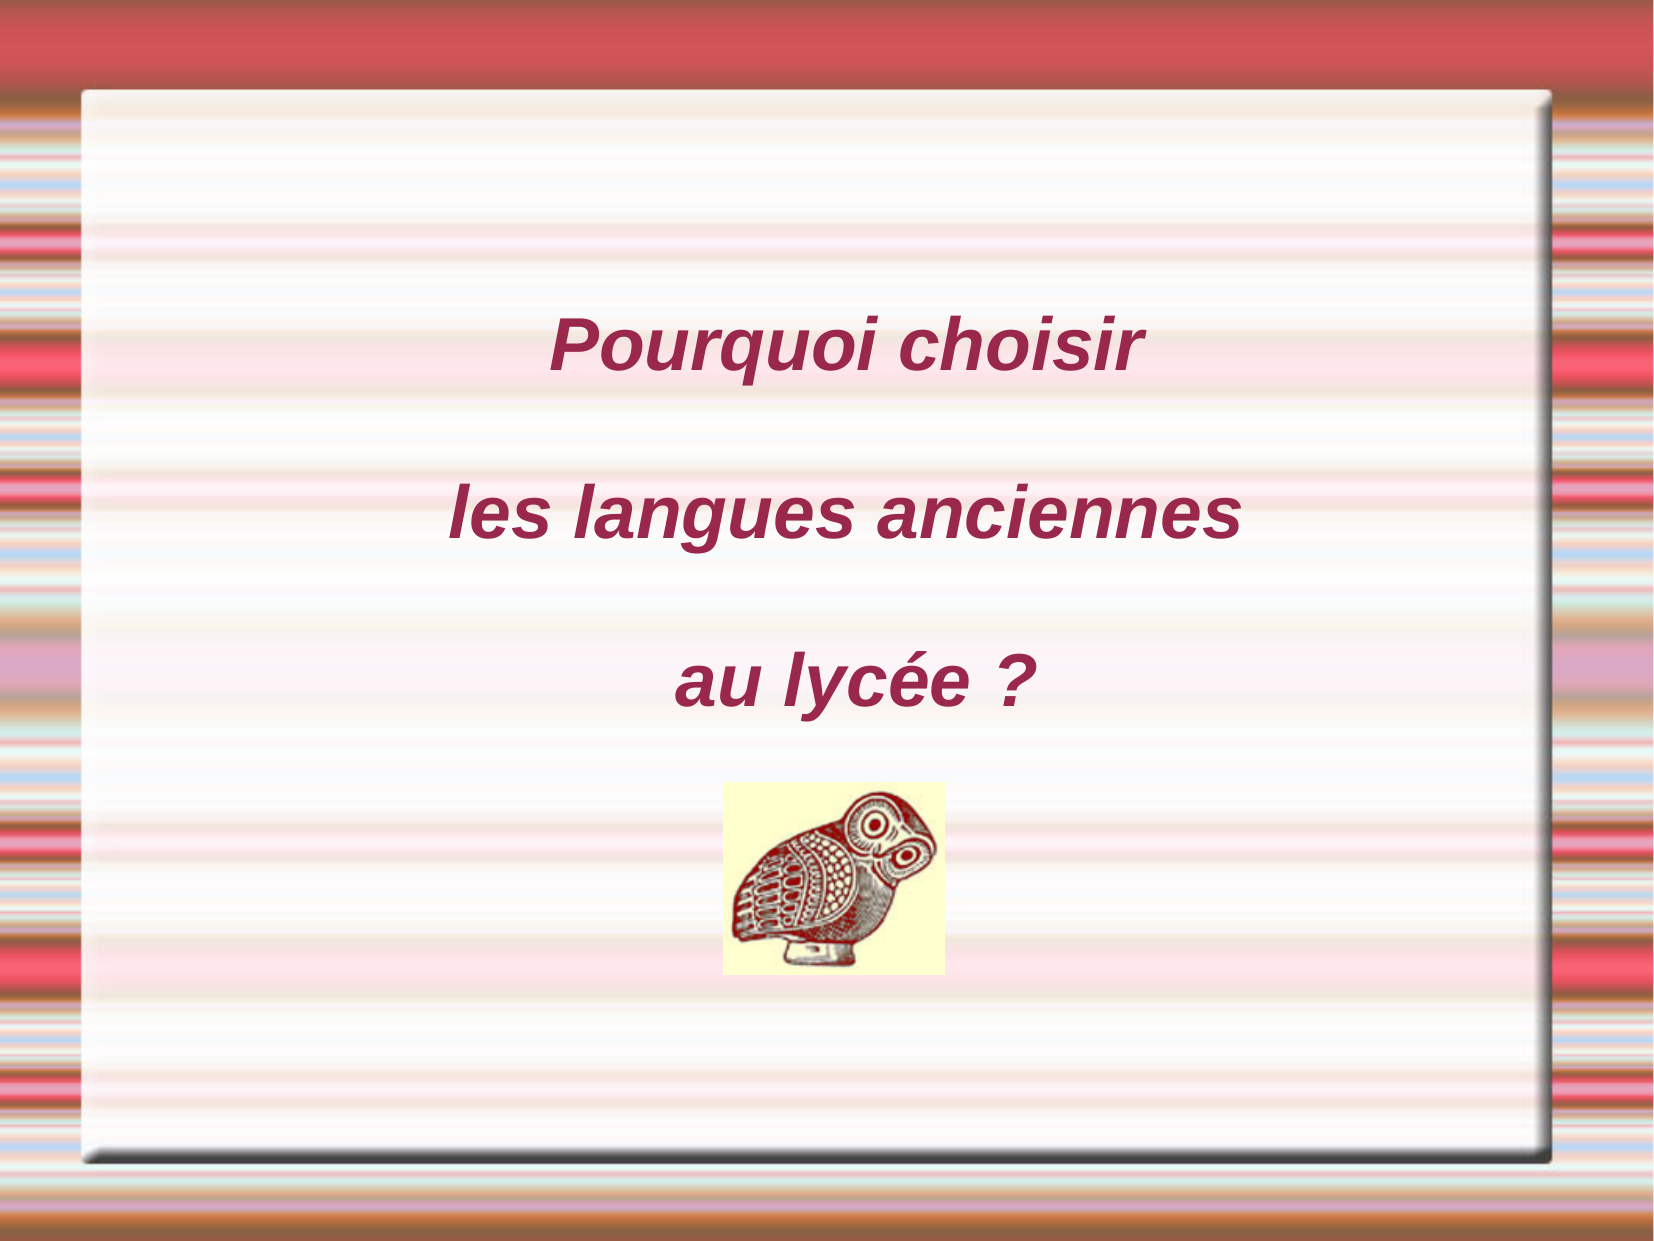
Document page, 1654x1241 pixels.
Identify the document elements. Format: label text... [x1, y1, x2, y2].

list [134, 350, 809, 1133]
title Pourquoi choisir les langues anciennes au lycée ? [121, 0, 1534, 723]
picture [0, 0, 1654, 1241]
